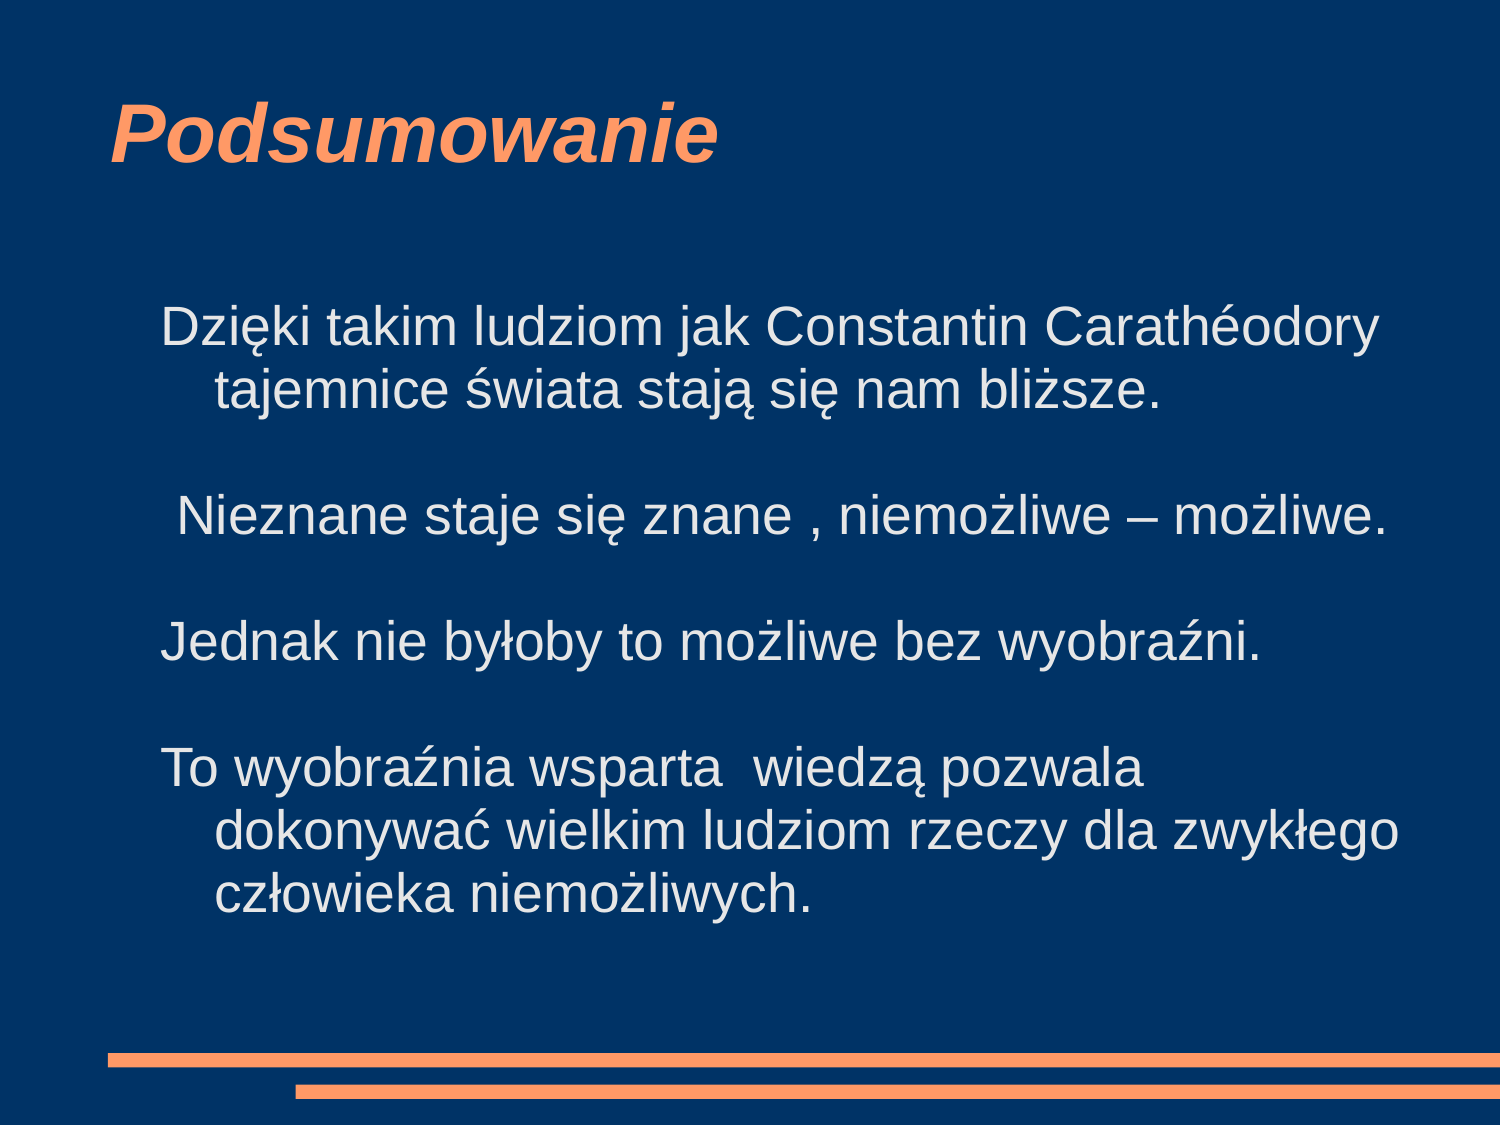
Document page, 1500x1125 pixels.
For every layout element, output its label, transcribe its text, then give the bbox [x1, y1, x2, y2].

title Podsumowanie [110, 41, 1390, 229]
list Dzięki takim ludziom jak Constantin Carathéodory tajemnice świata stają się nam bliższe. Nieznane staje się znane , niemożliwe – możliwe. Jednak nie byłoby to możliwe bez wyobraźni. To wyobraźnia wsparta wiedzą pozwala dokonywać wielkim ludziom rzeczy dla zwykłego człowieka niemożliwych. [107, 292, 1412, 1026]
